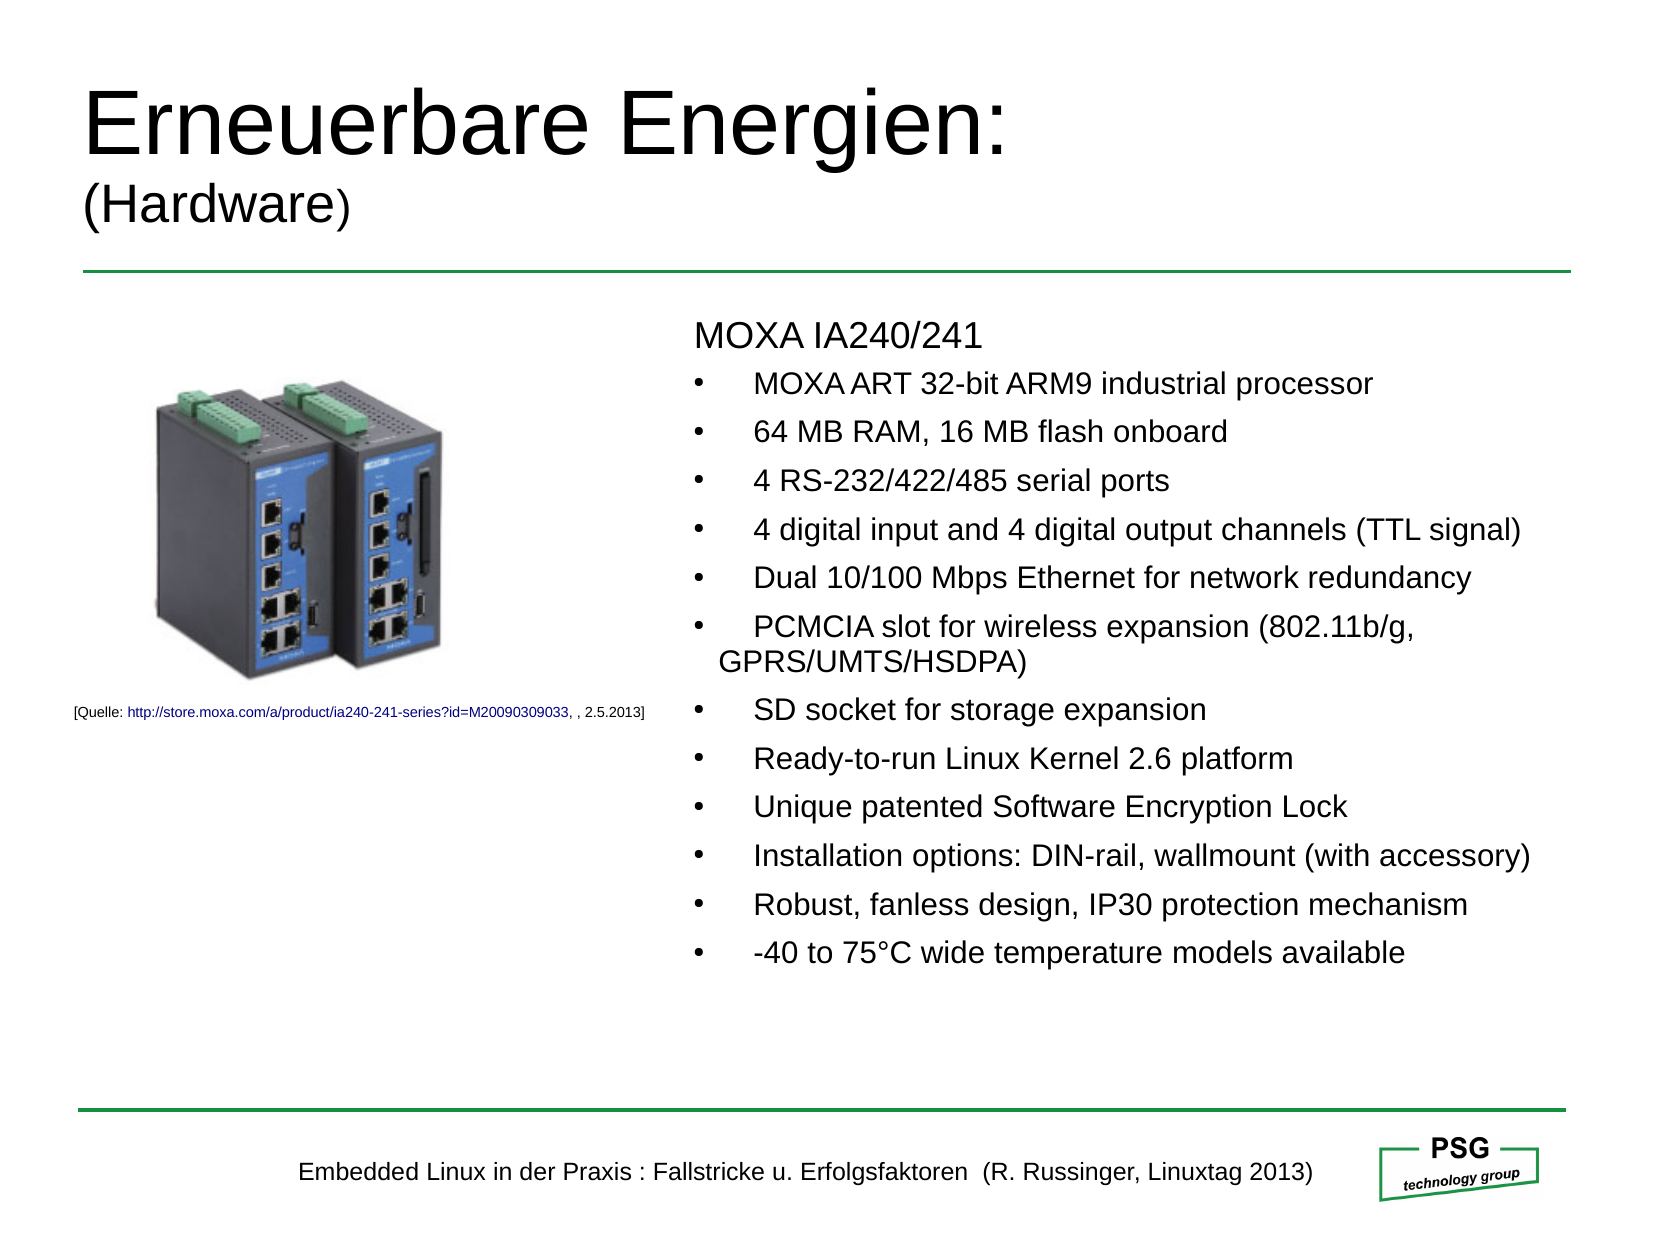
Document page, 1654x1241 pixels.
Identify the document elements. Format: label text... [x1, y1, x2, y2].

title Erneuerbare Energien: (Hardware) [82, 49, 1571, 257]
picture [124, 377, 497, 686]
picture [1375, 1134, 1543, 1205]
list MOXA ART 32-bit ARM9 industrial processor 64 MB RAM, 16 MB flash onboard 4 RS-232/422/485 serial ports 4 digital input and 4 digital output channels (TTL signal) Dual 10/100 Mbps Ethernet for network redundancy PCMCIA slot for wireless expansion (802.11b/g, GPRS/UMTS/HSDPA) SD socket for storage expansion Ready-to-run Linux Kernel 2.6 platform Unique patented Software Encryption Lock Installation options: DIN-rail, wallmount (with accessory) Robust, fanless design, IP30 protection mechanism -40 to 75°C wide temperature models available [685, 366, 1538, 1004]
text_box [Quelle: http://store.moxa.com/a/product/ia240-241-series?id=M20090309033, , 2.5.2013] [59, 696, 674, 728]
text_box MOXA IA240/241 [679, 307, 998, 364]
